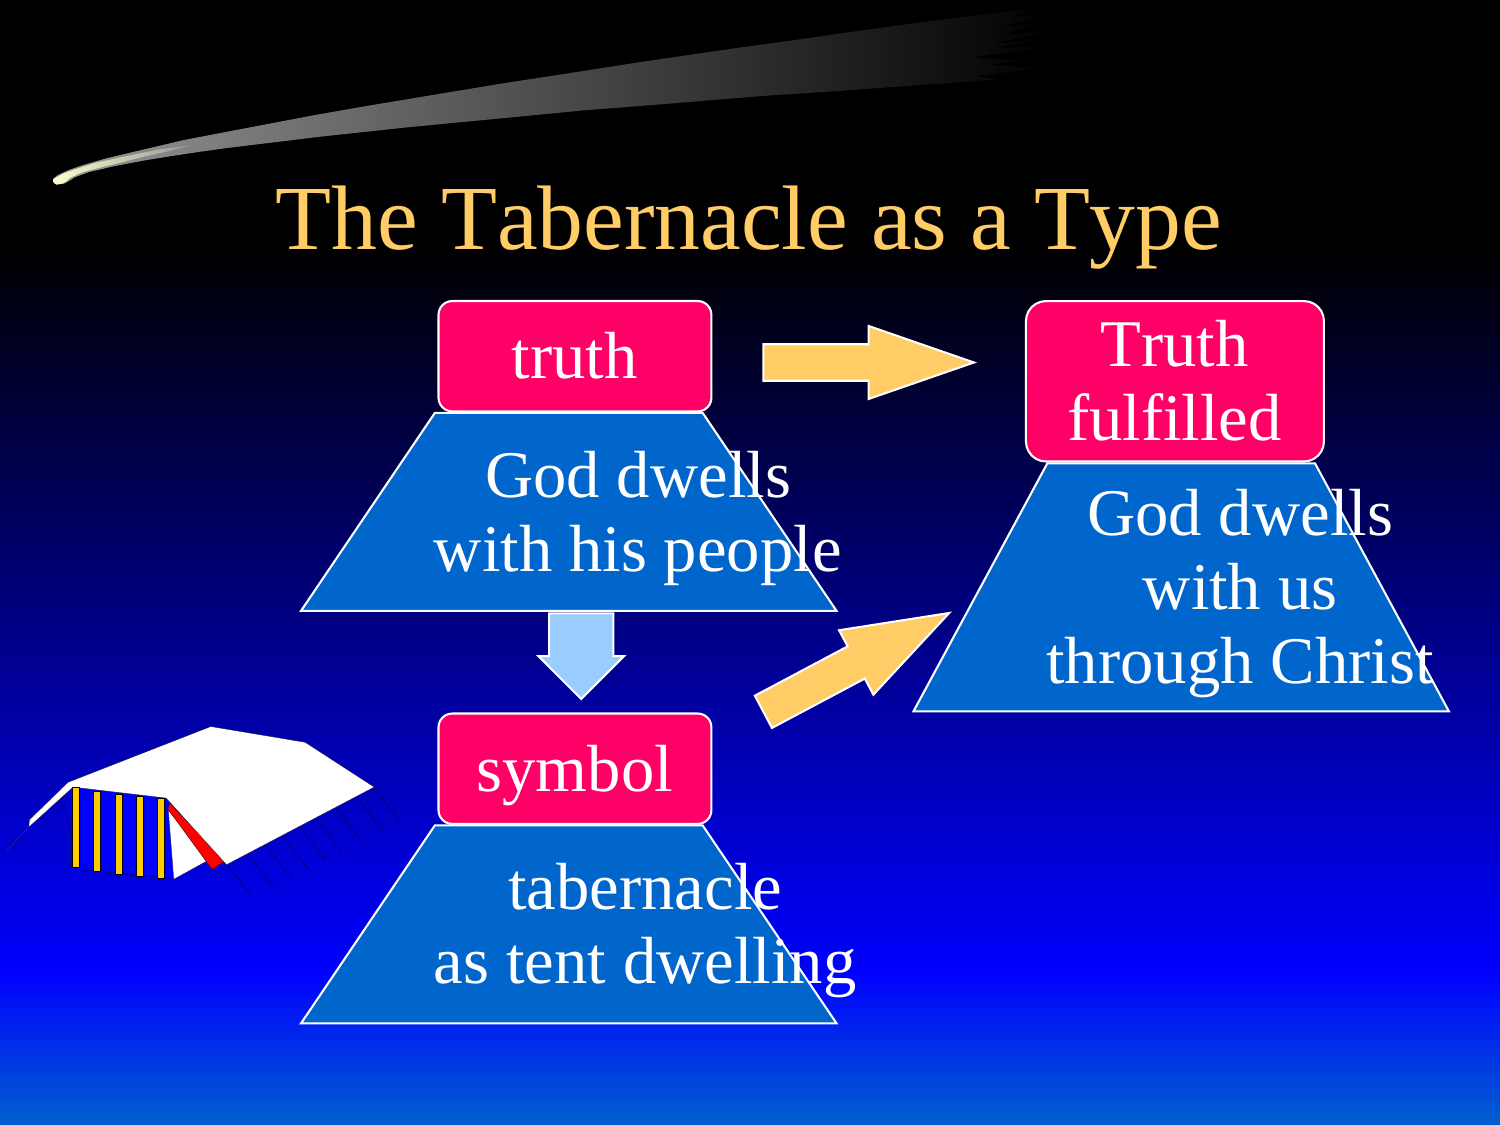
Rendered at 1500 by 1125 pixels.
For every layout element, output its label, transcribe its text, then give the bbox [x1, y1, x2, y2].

text_box [763, 325, 974, 399]
picture [6, 726, 400, 899]
text_box truth [438, 301, 712, 412]
text_box Truth fulfilled [1025, 301, 1324, 462]
title The Tabernacle as a Type [112, 124, 1388, 313]
text_box God dwells with his people [301, 412, 837, 611]
text_box [538, 613, 624, 699]
text_box [754, 612, 950, 728]
text_box symbol [438, 713, 712, 824]
text_box God dwells with us through Christ [913, 463, 1449, 712]
text_box tabernacle as tent dwelling [301, 825, 837, 1024]
